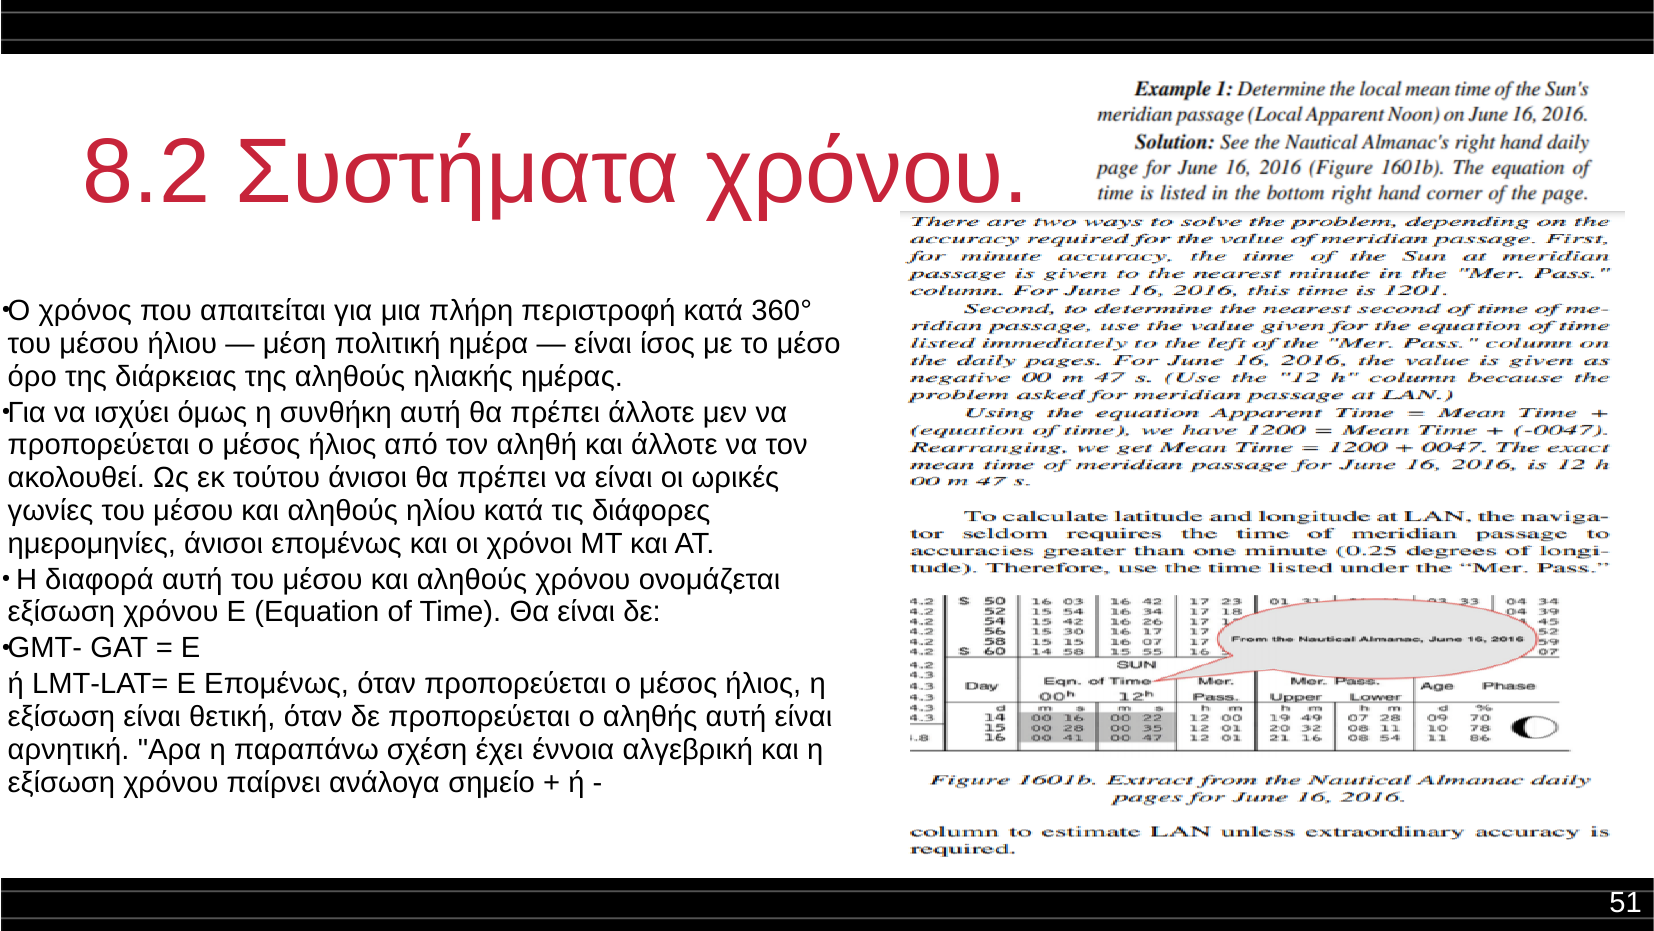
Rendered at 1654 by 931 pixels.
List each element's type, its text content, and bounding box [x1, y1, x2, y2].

title 8.2 Συστήματα χρόνου. [82, 92, 1085, 249]
picture [900, 74, 1625, 863]
picture [1, 0, 1654, 54]
list Ο χρόνος που απαιτείται για μια πλήρη περιστροφή κατά 360° του μέσου ήλιου — μέση πολιτική ημέρα — είναι ίσος με το μέσο όρο της διάρκειας της αληθούς ηλιακής ημέρας. Για να ισχύει όμως η συνθήκη αυτή θα πρέπει άλλοτε μεν να προπορεύεται ο μέσος ήλιος από τον αληθή και άλλοτε να τον ακολουθεί. Ως εκ τούτου άνισοι θα πρέπει να είναι οι ωρικές γωνίες του μέσου και αληθούς ηλίου κατά τις διάφορες ημερομηνίες, άνισοι επομένως και οι χρόνοι ΜΤ και ΑΤ. Η διαφορά αυτή του μέσου και αληθούς χρόνου ονομάζεται εξίσωση χρόνου Ε (Equation of Time). Θα είναι δε: GΜΤ- GΑΤ = Ε ή LΜΤ-LΑΤ= Ε Επομένως, όταν προπορεύεται ο μέσος ήλιος, η εξίσωση είναι θετική, όταν δε προπορεύεται ο αληθής αυτή είναι αρνητική. "Αρα η παραπάνω σχέση έχει έννοια αλγεβρική και η εξίσωση χρόνου παίρνει ανάλογα σημείο + ή - [0, 271, 863, 863]
picture [1, 878, 1654, 931]
